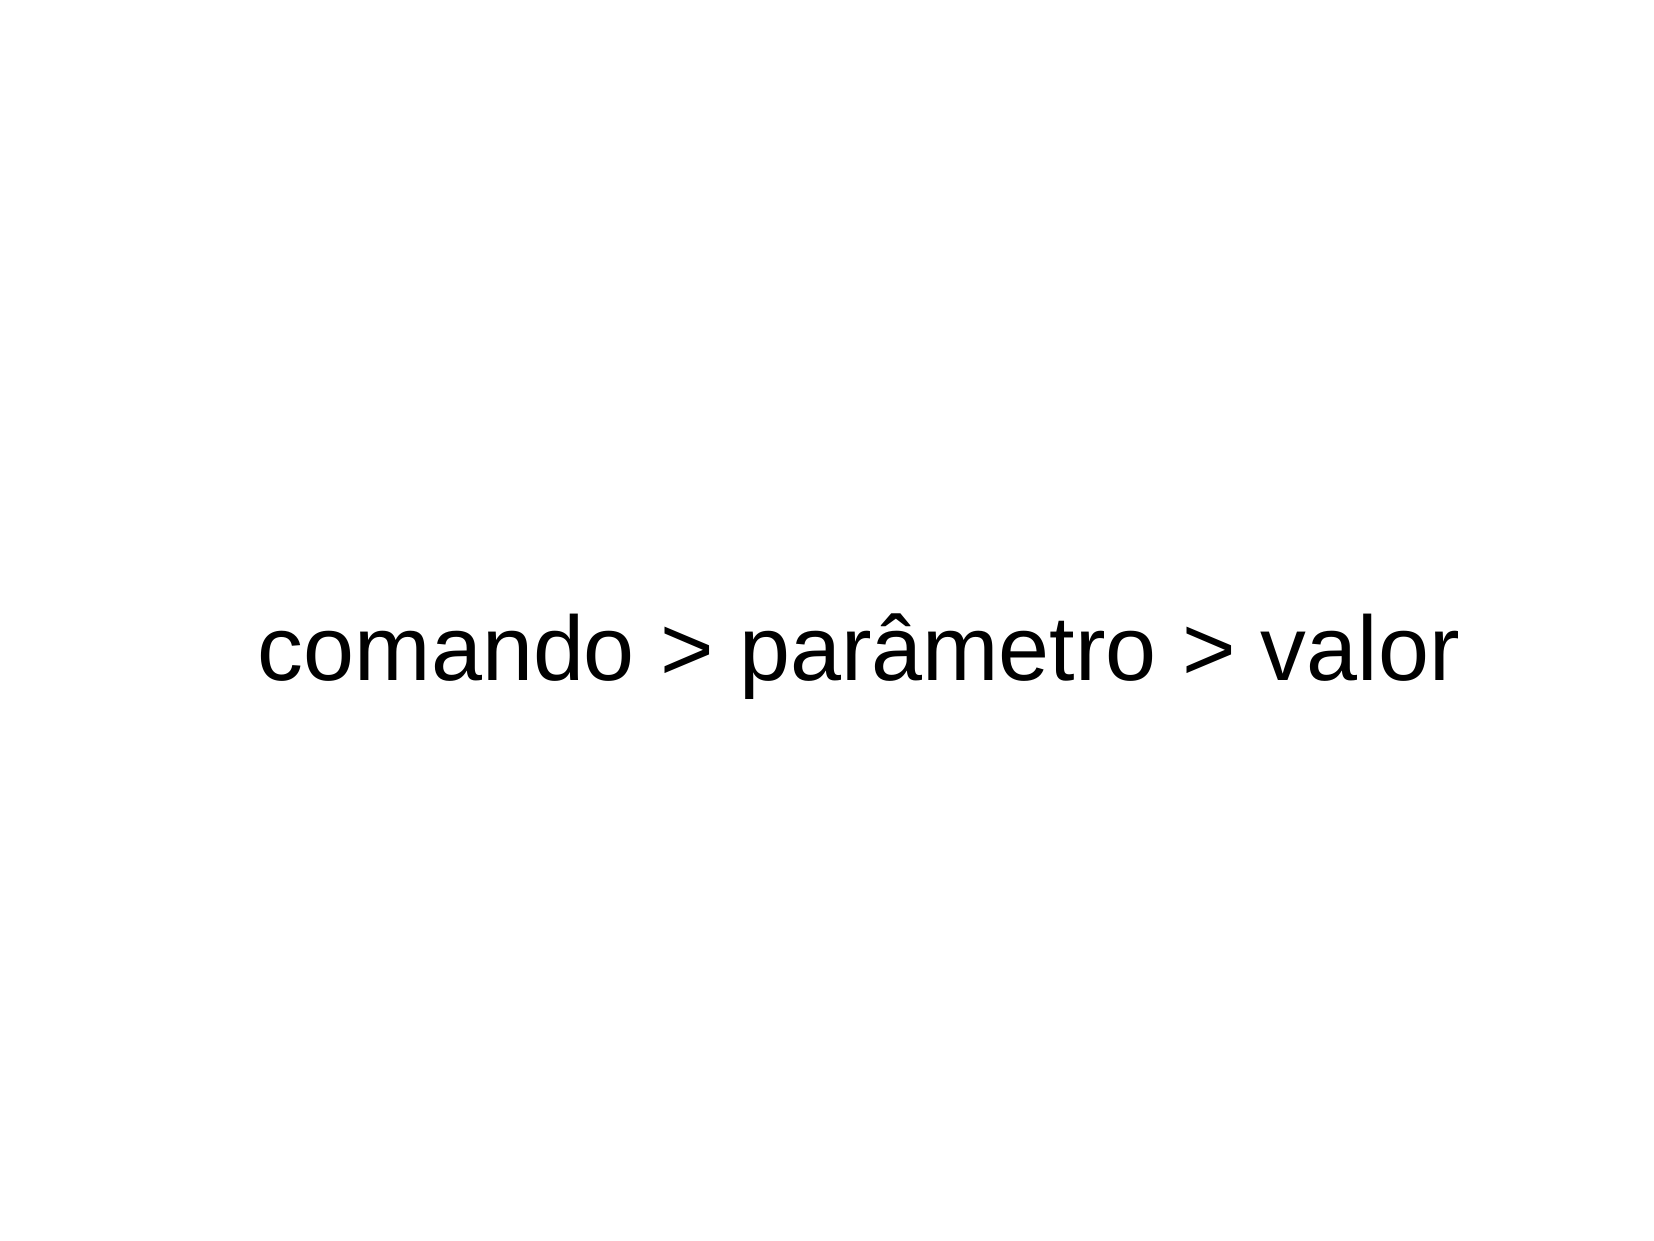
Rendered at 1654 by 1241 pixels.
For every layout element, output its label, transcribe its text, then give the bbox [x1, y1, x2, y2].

text_box comando > parâmetro > valor [243, 590, 1477, 708]
